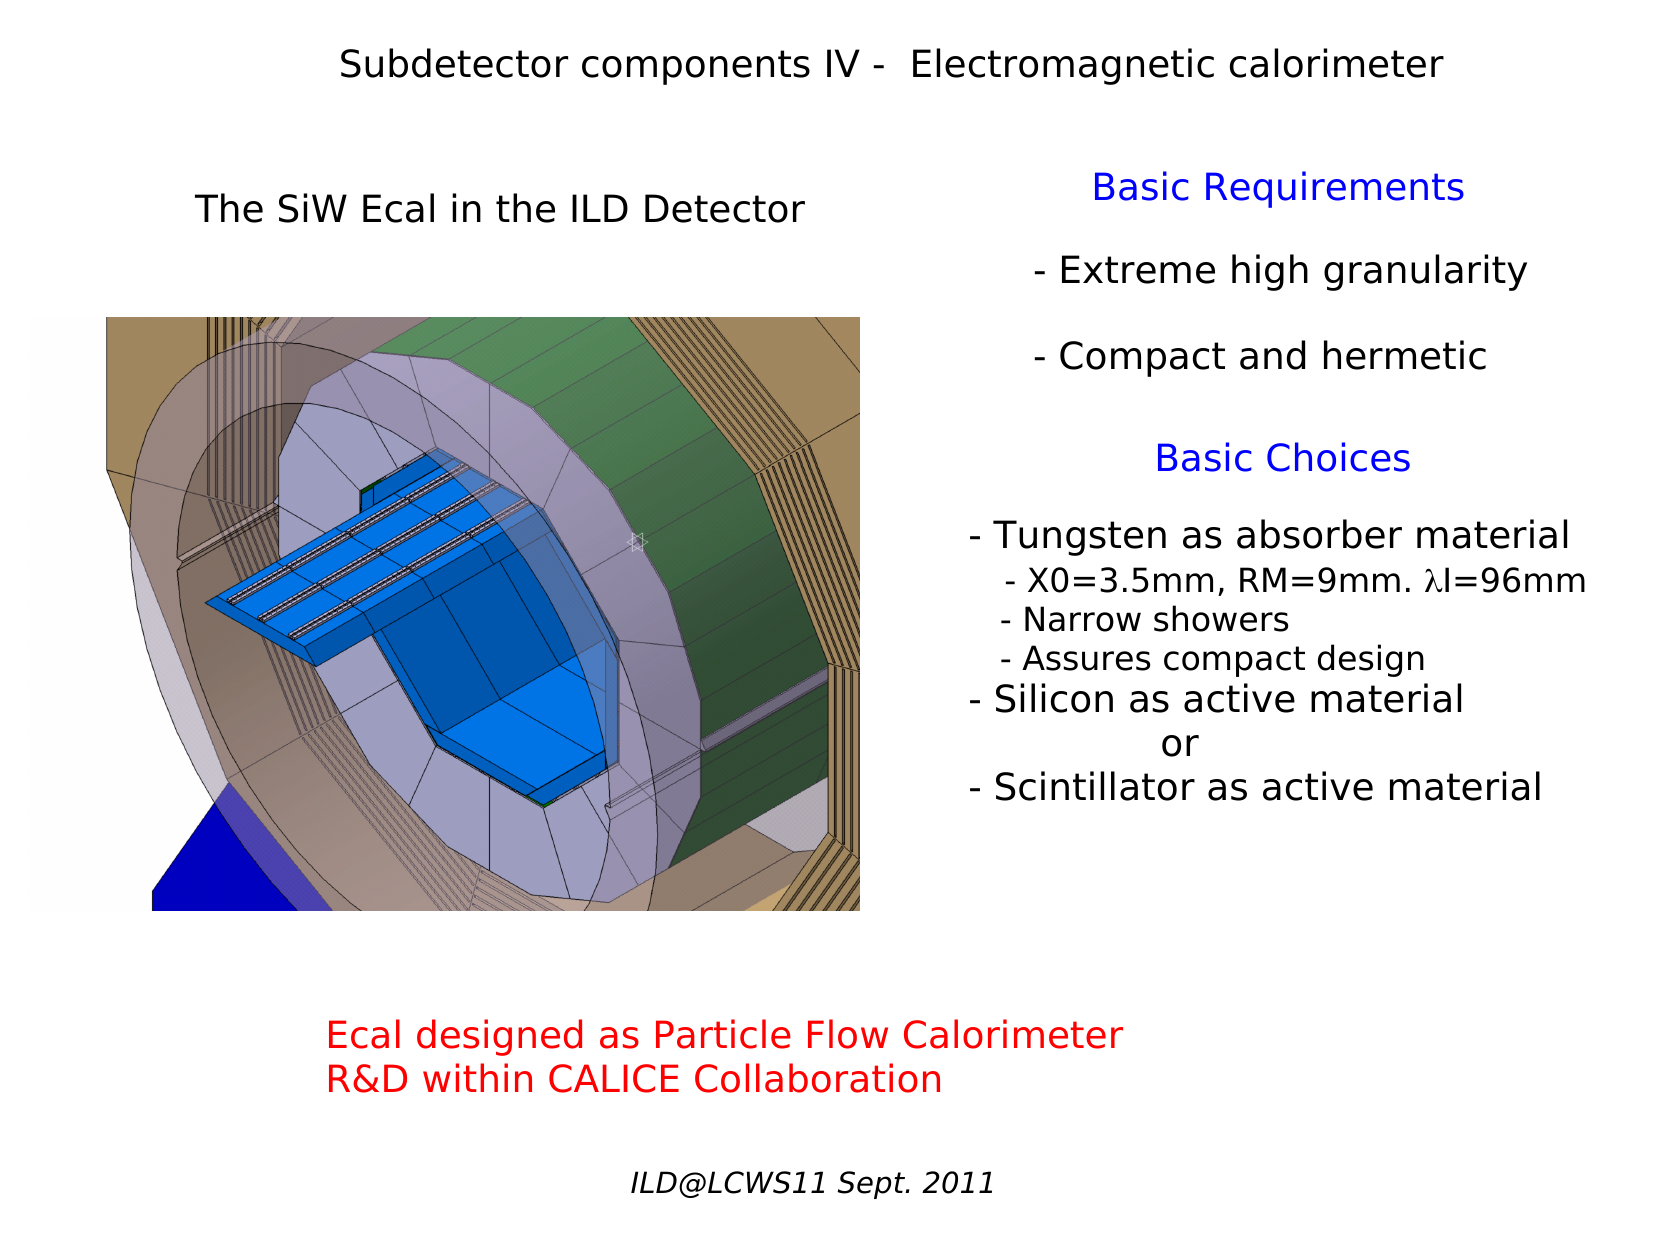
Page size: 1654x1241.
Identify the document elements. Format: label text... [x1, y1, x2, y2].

text_box The SiW Ecal in the ILD Detector [180, 180, 821, 239]
picture [27, 317, 860, 911]
text_box Ecal designed as Particle Flow Calorimeter R&D within CALICE Collaboration [310, 1006, 1137, 1109]
text_box - Tungsten as absorber material - X0=3.5mm, RM=9mm. λI=96mm - Narrow showers - Assures compact design - Silicon as active material or - Scintillator as active material [953, 506, 1603, 857]
text_box Basic Choices [1139, 429, 1428, 488]
text_box Basic Requirements [1076, 157, 1479, 217]
text_box - Extreme high granularity - Compact and hermetic [1018, 240, 1543, 387]
text_box Subdetector components IV - Electromagnetic calorimeter [324, 35, 1459, 94]
